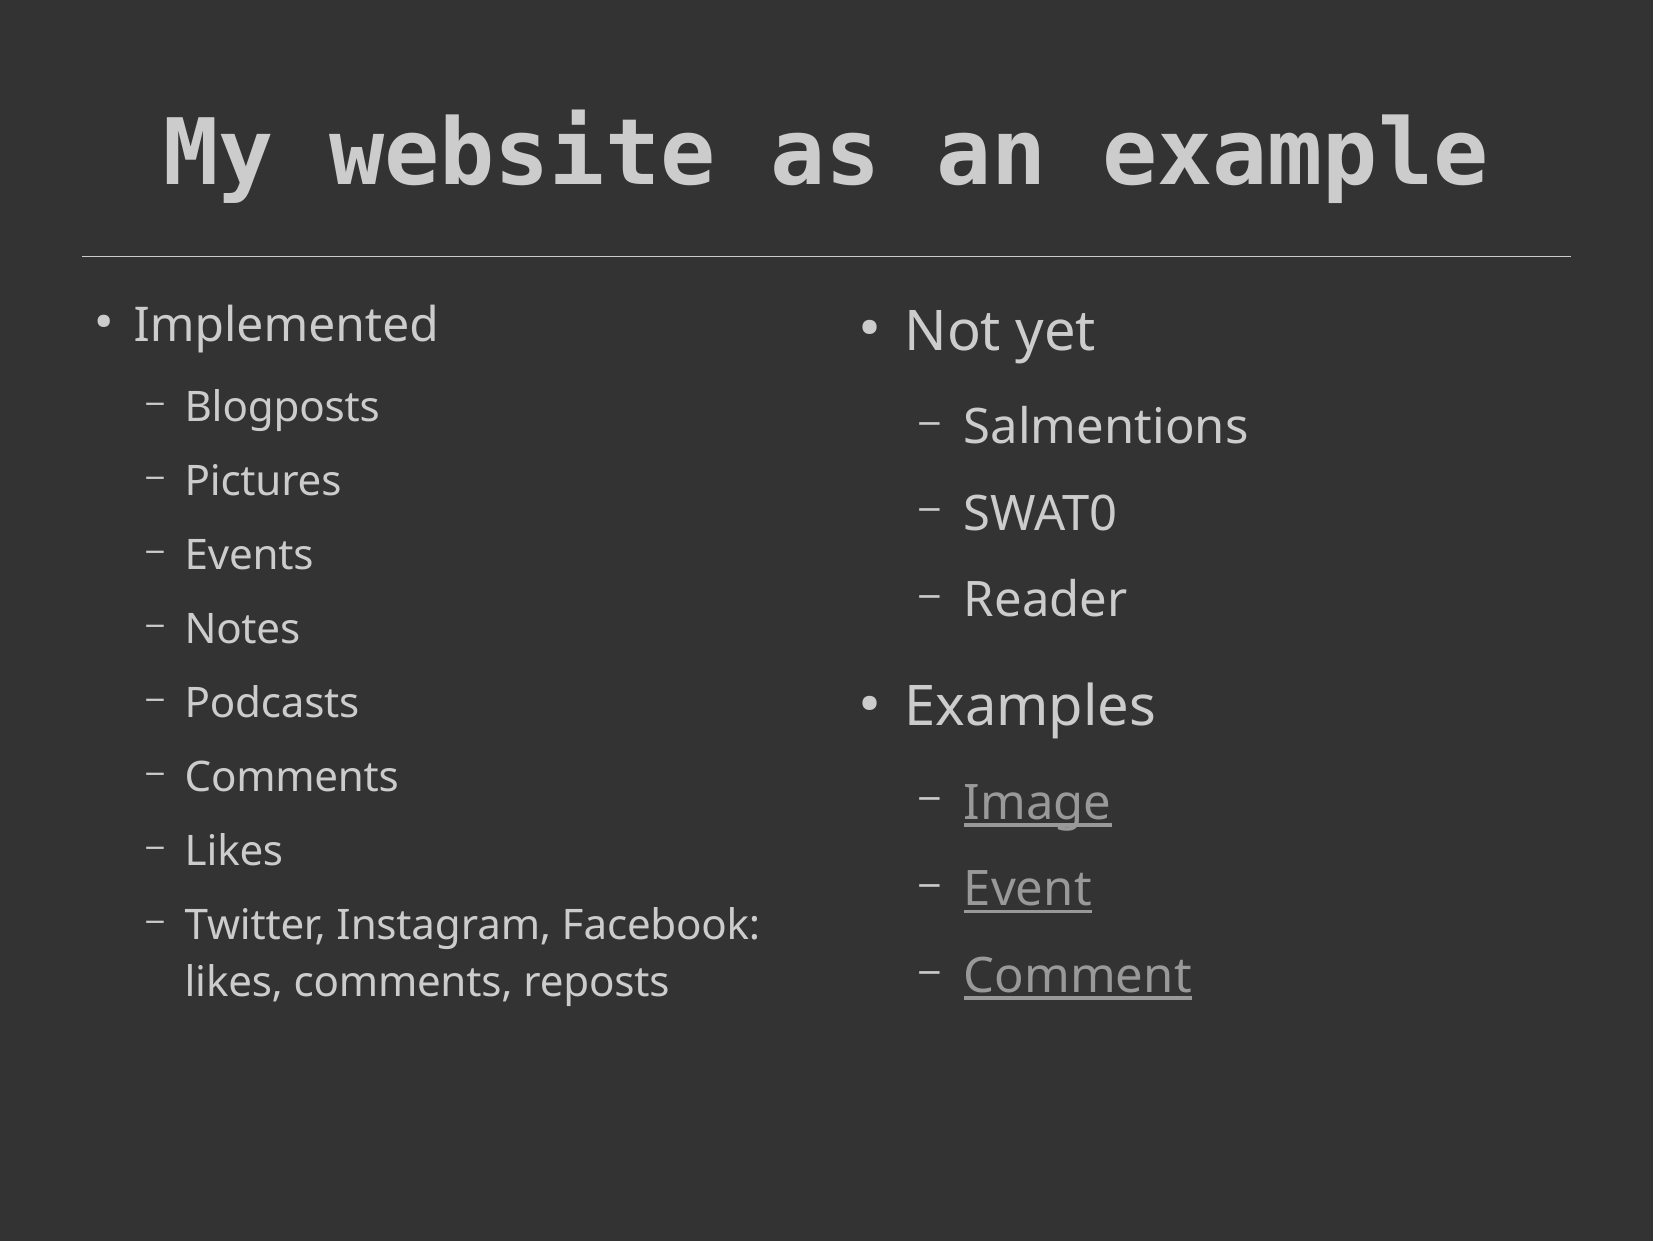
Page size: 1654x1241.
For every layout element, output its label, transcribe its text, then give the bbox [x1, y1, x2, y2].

list Examples Image Event Comment [844, 665, 1571, 1010]
list Implemented Blogposts Pictures Events Notes Podcasts Comments Likes Twitter, Instagram, Facebook: likes, comments, reposts [82, 290, 809, 1010]
list Not yet Salmentions SWAT0 Reader [844, 290, 1571, 634]
title My website as an example [82, 49, 1571, 257]
